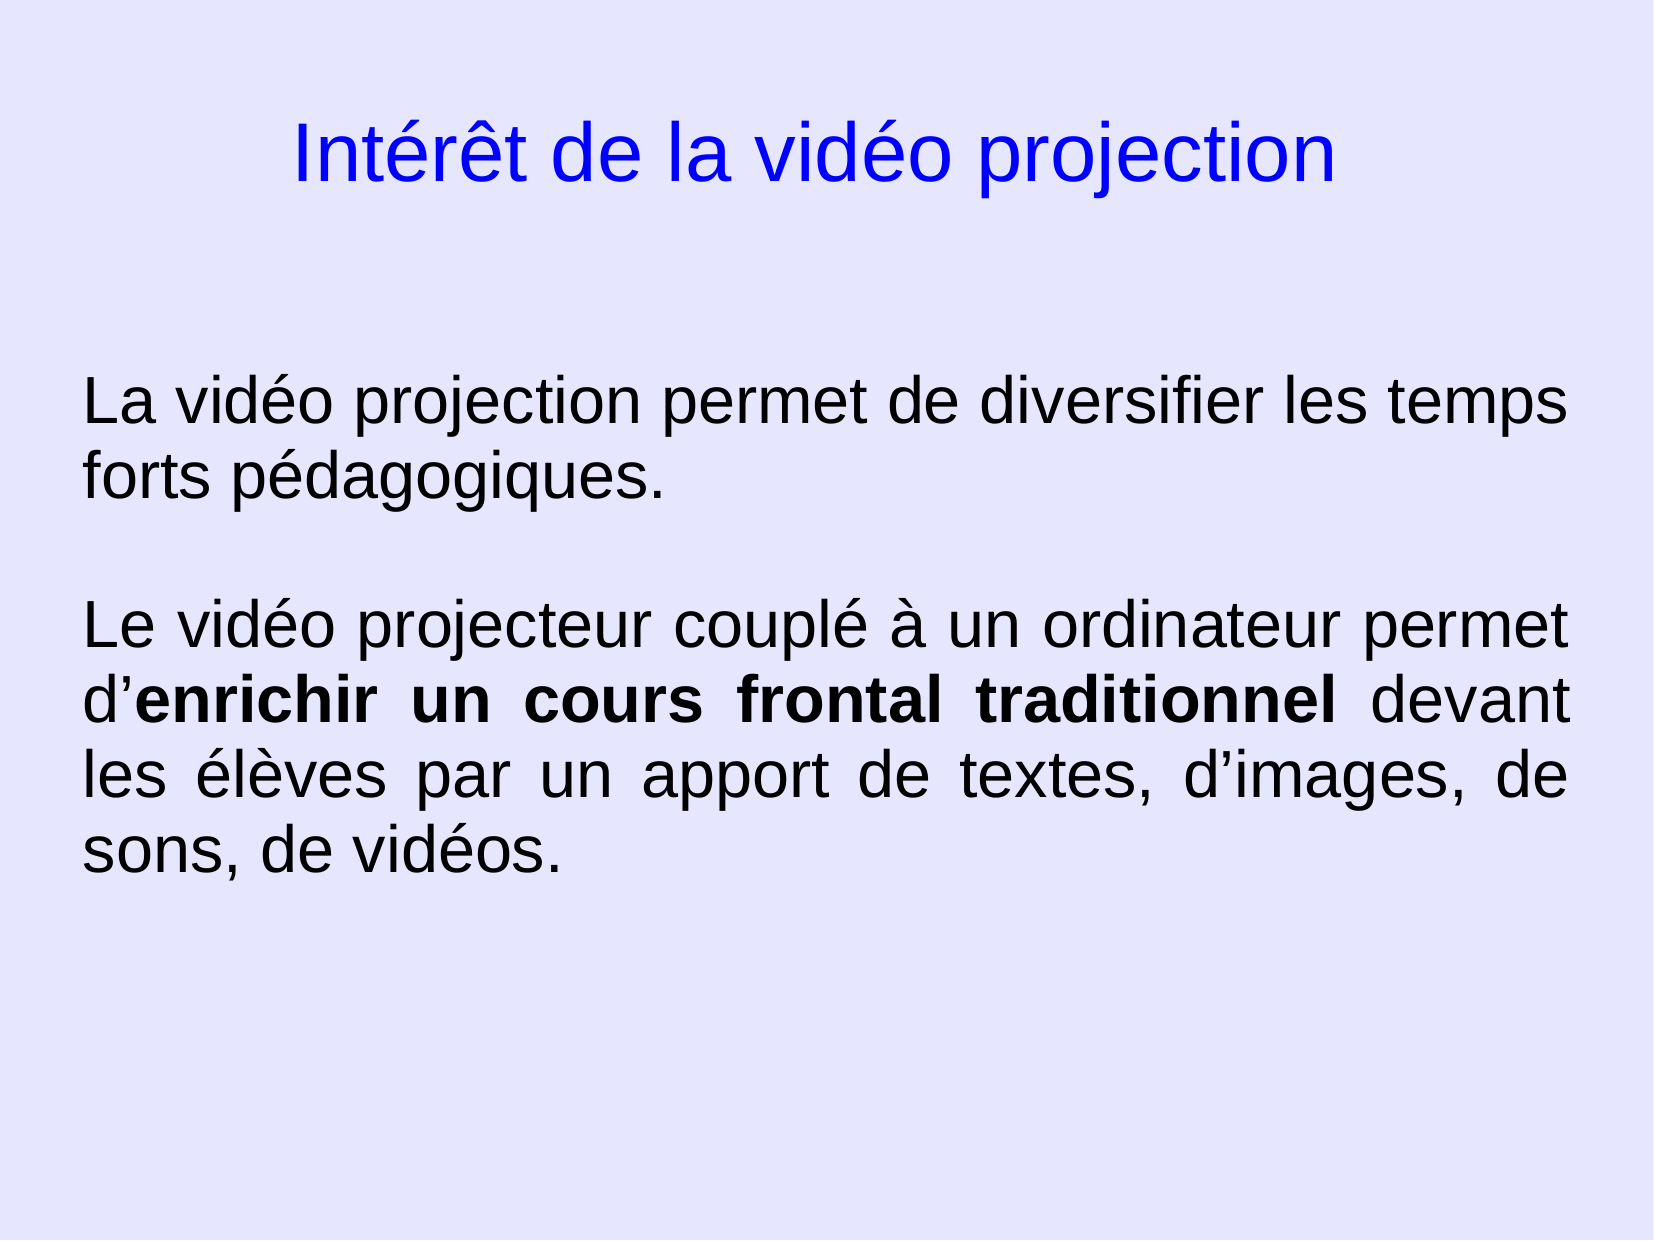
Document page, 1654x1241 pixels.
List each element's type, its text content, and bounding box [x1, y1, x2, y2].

subtitle La vidéo projection permet de diversifier les temps forts pédagogiques. Le vidéo projecteur couplé à un ordinateur permet d’enrichir un cours frontal traditionnel devant les élèves par un apport de textes, d’images, de sons, de vidéos. [82, 297, 1571, 1102]
title Intérêt de la vidéo projection [82, 56, 1571, 250]
